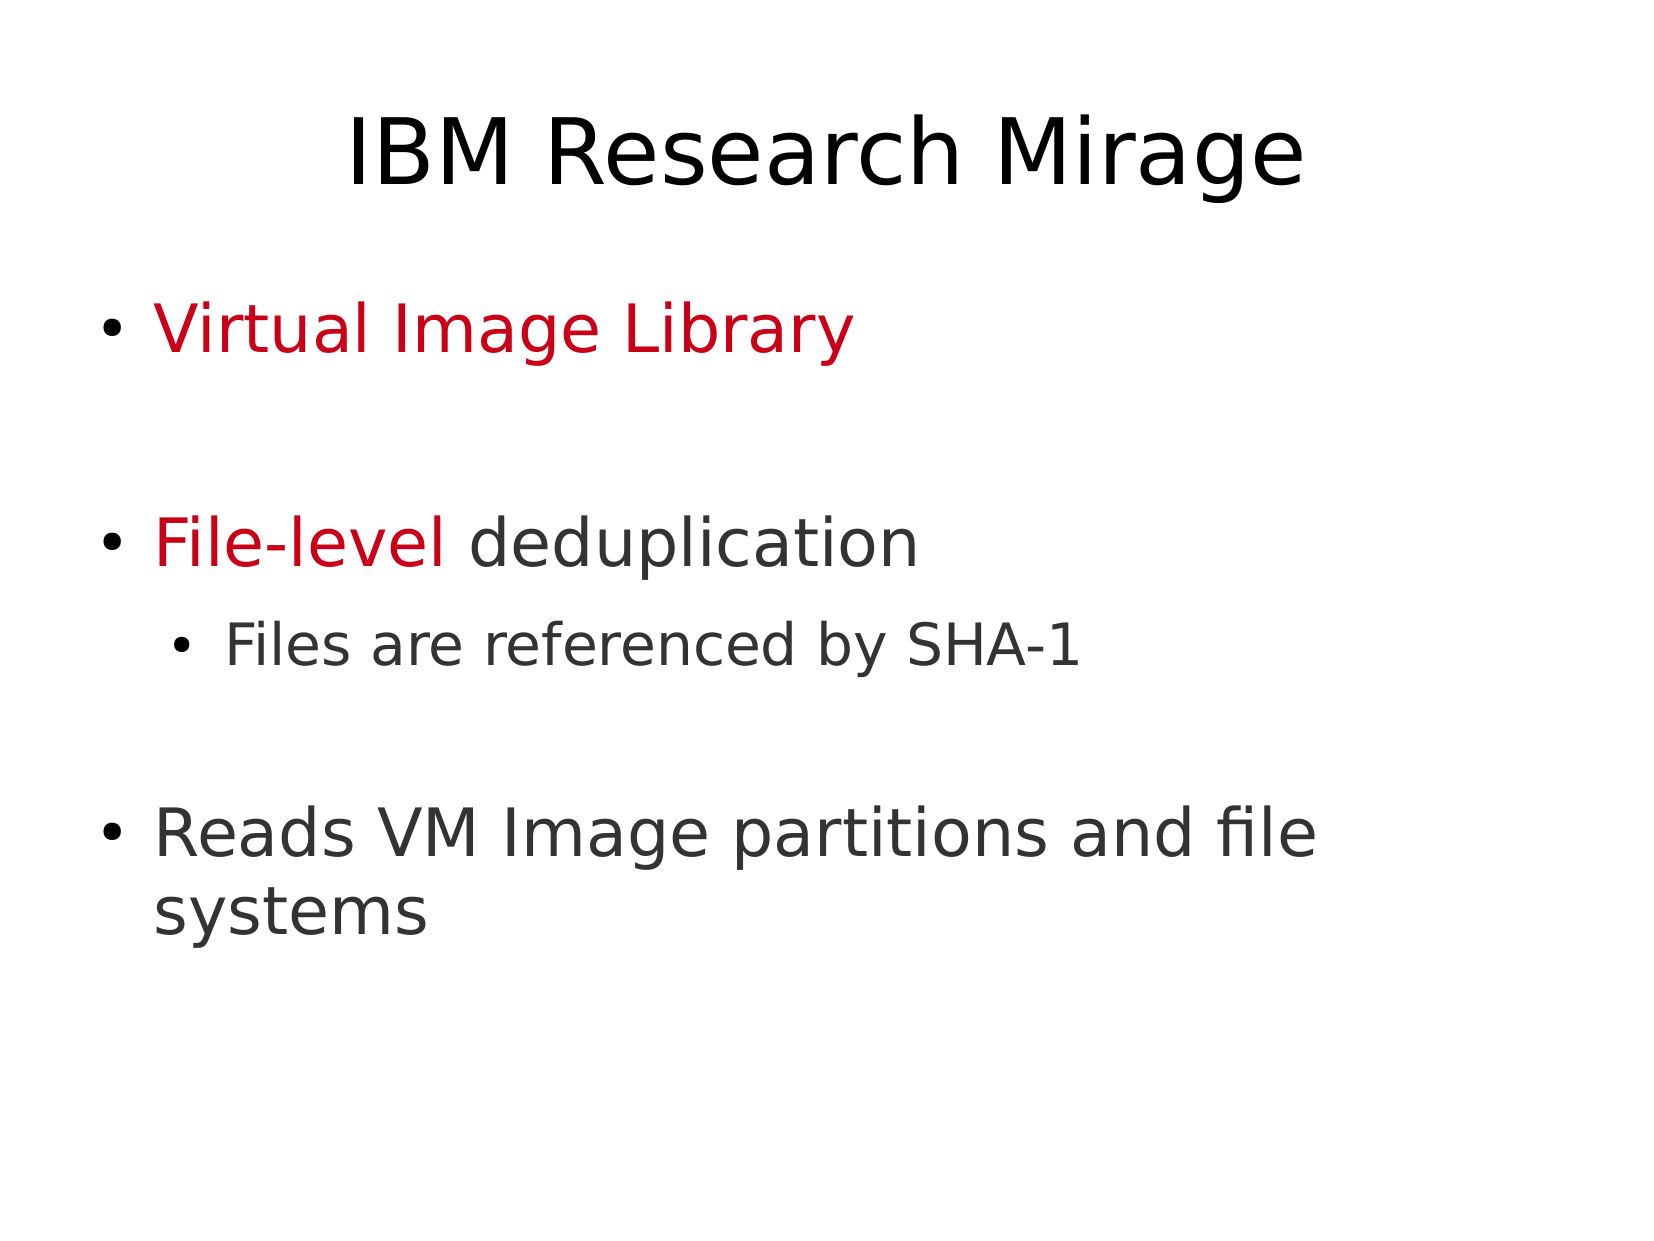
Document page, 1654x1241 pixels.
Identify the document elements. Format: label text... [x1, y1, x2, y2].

list Virtual Image Library File-level deduplication Files are referenced by SHA-1 Reads VM Image partitions and file systems [82, 290, 1571, 1109]
title IBM Research Mirage [82, 49, 1571, 257]
